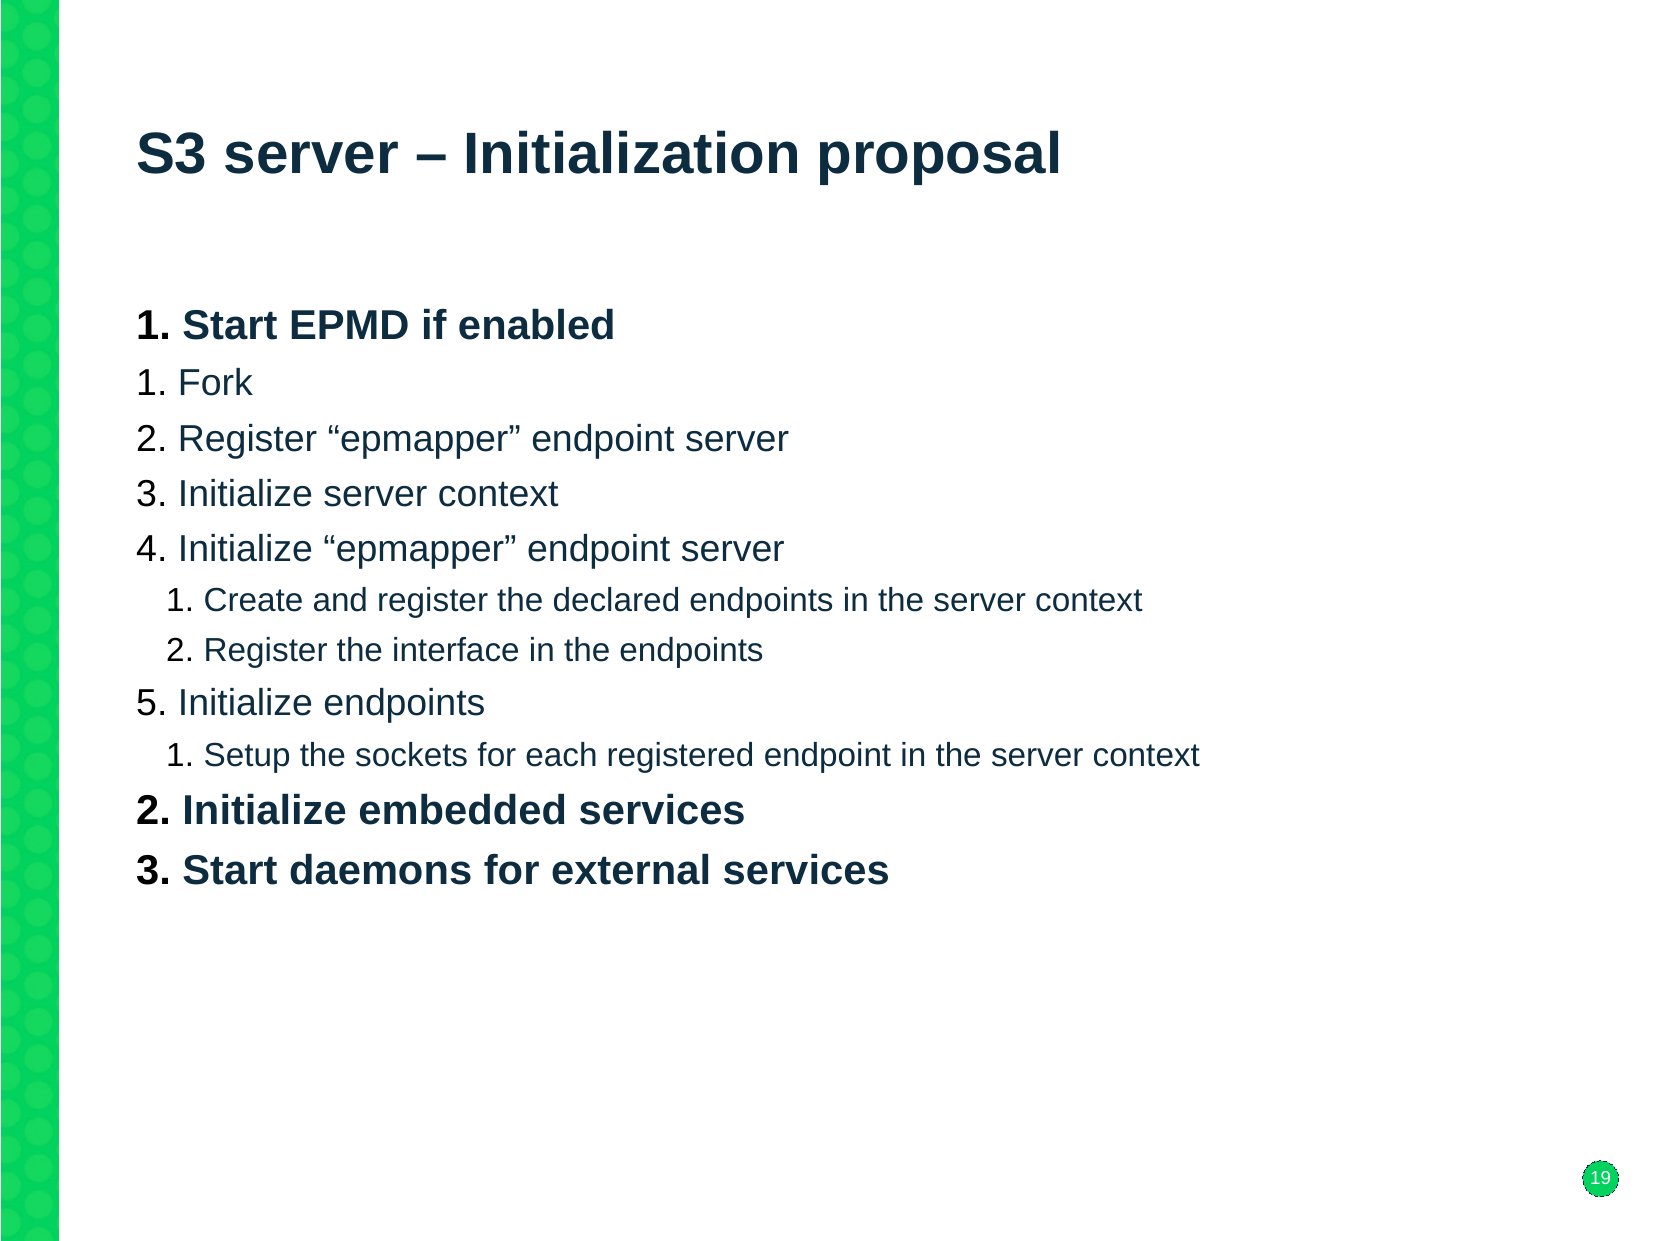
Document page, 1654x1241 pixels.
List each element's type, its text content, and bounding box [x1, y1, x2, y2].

picture [1, 0, 59, 1241]
title S3 server – Initialization proposal [121, 49, 1531, 257]
list Start EPMD if enabled Fork Register “epmapper” endpoint server Initialize server context Initialize “epmapper” endpoint server Create and register the declared endpoints in the server context Register the interface in the endpoints Initialize endpoints Setup the sockets for each registered endpoint in the server context Initialize embedded services Start daemons for external services [121, 290, 1531, 1100]
